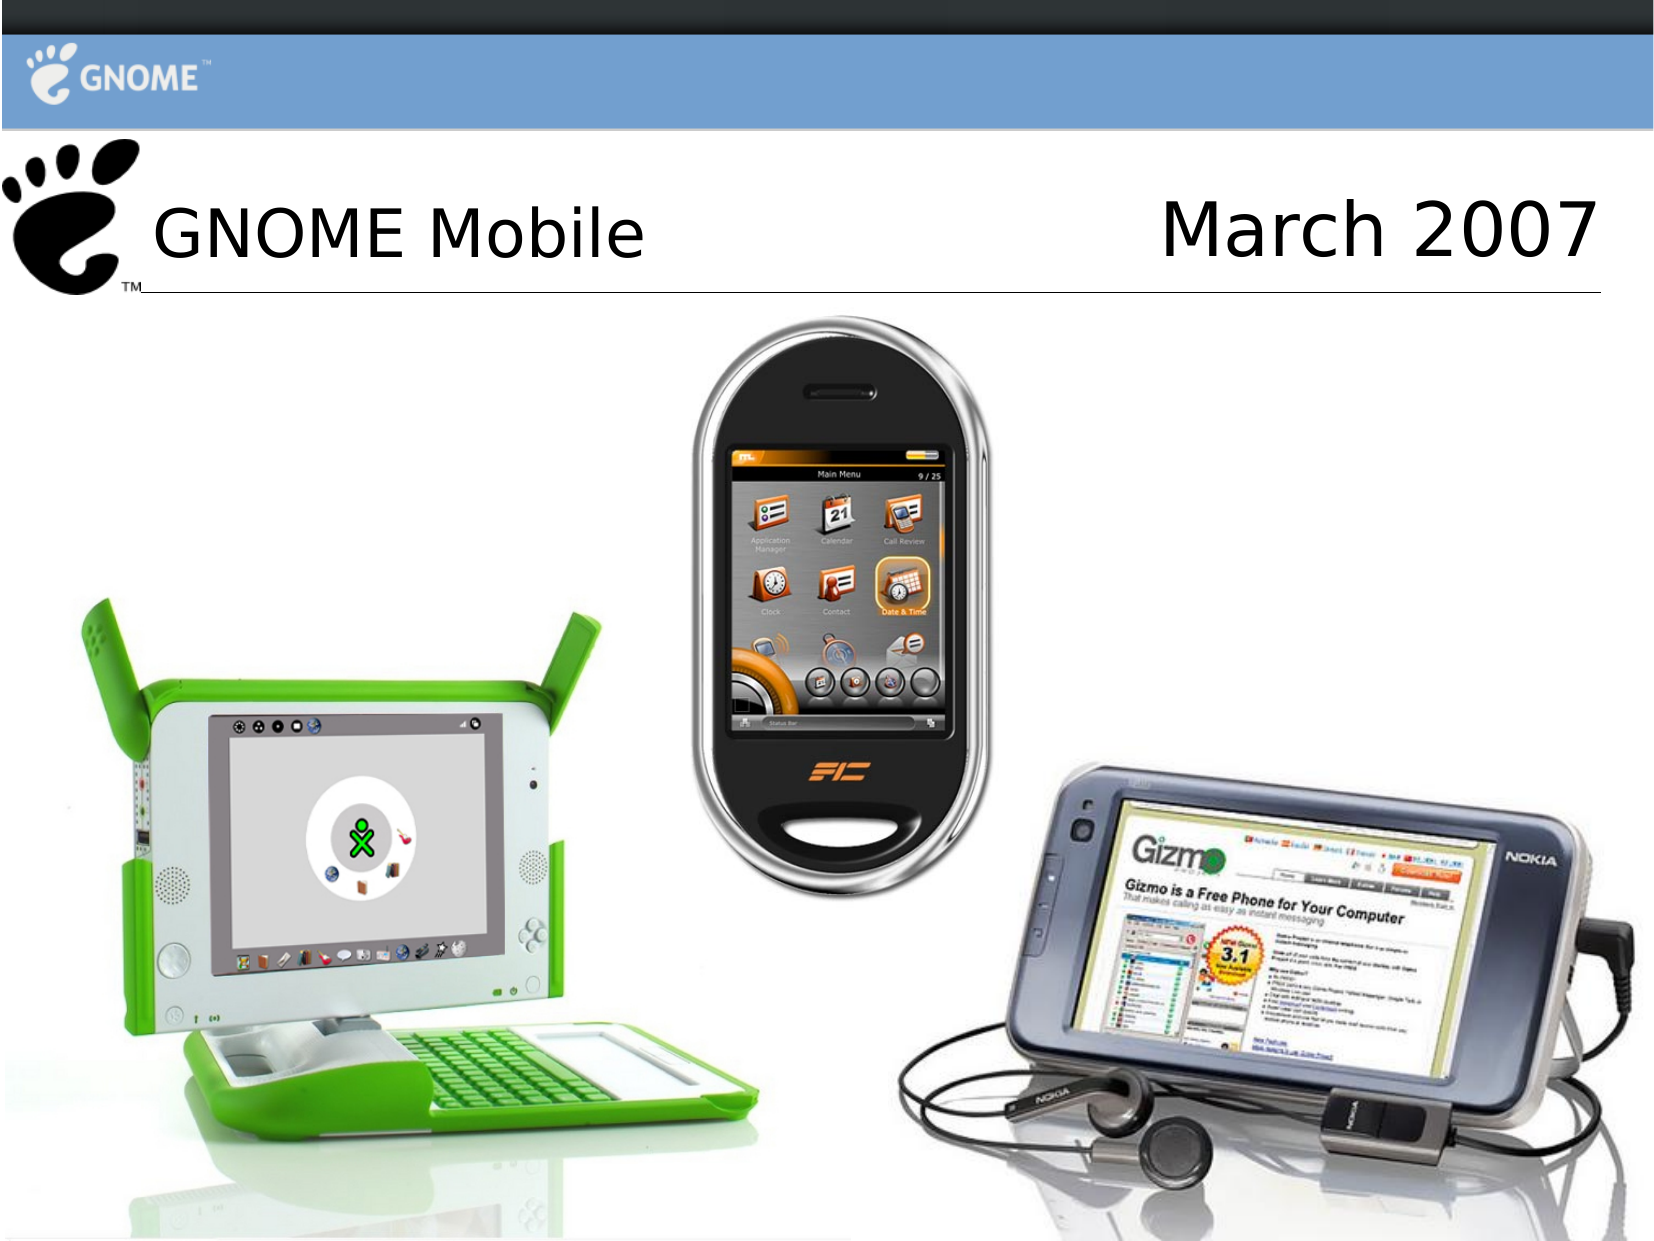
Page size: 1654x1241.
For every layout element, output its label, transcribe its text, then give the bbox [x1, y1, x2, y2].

picture [2, 0, 1654, 131]
picture [5, 299, 1653, 1241]
text_box GNOME Mobile [141, 187, 1144, 281]
picture [2, 139, 141, 295]
text_box March 2007 [1144, 180, 1654, 283]
